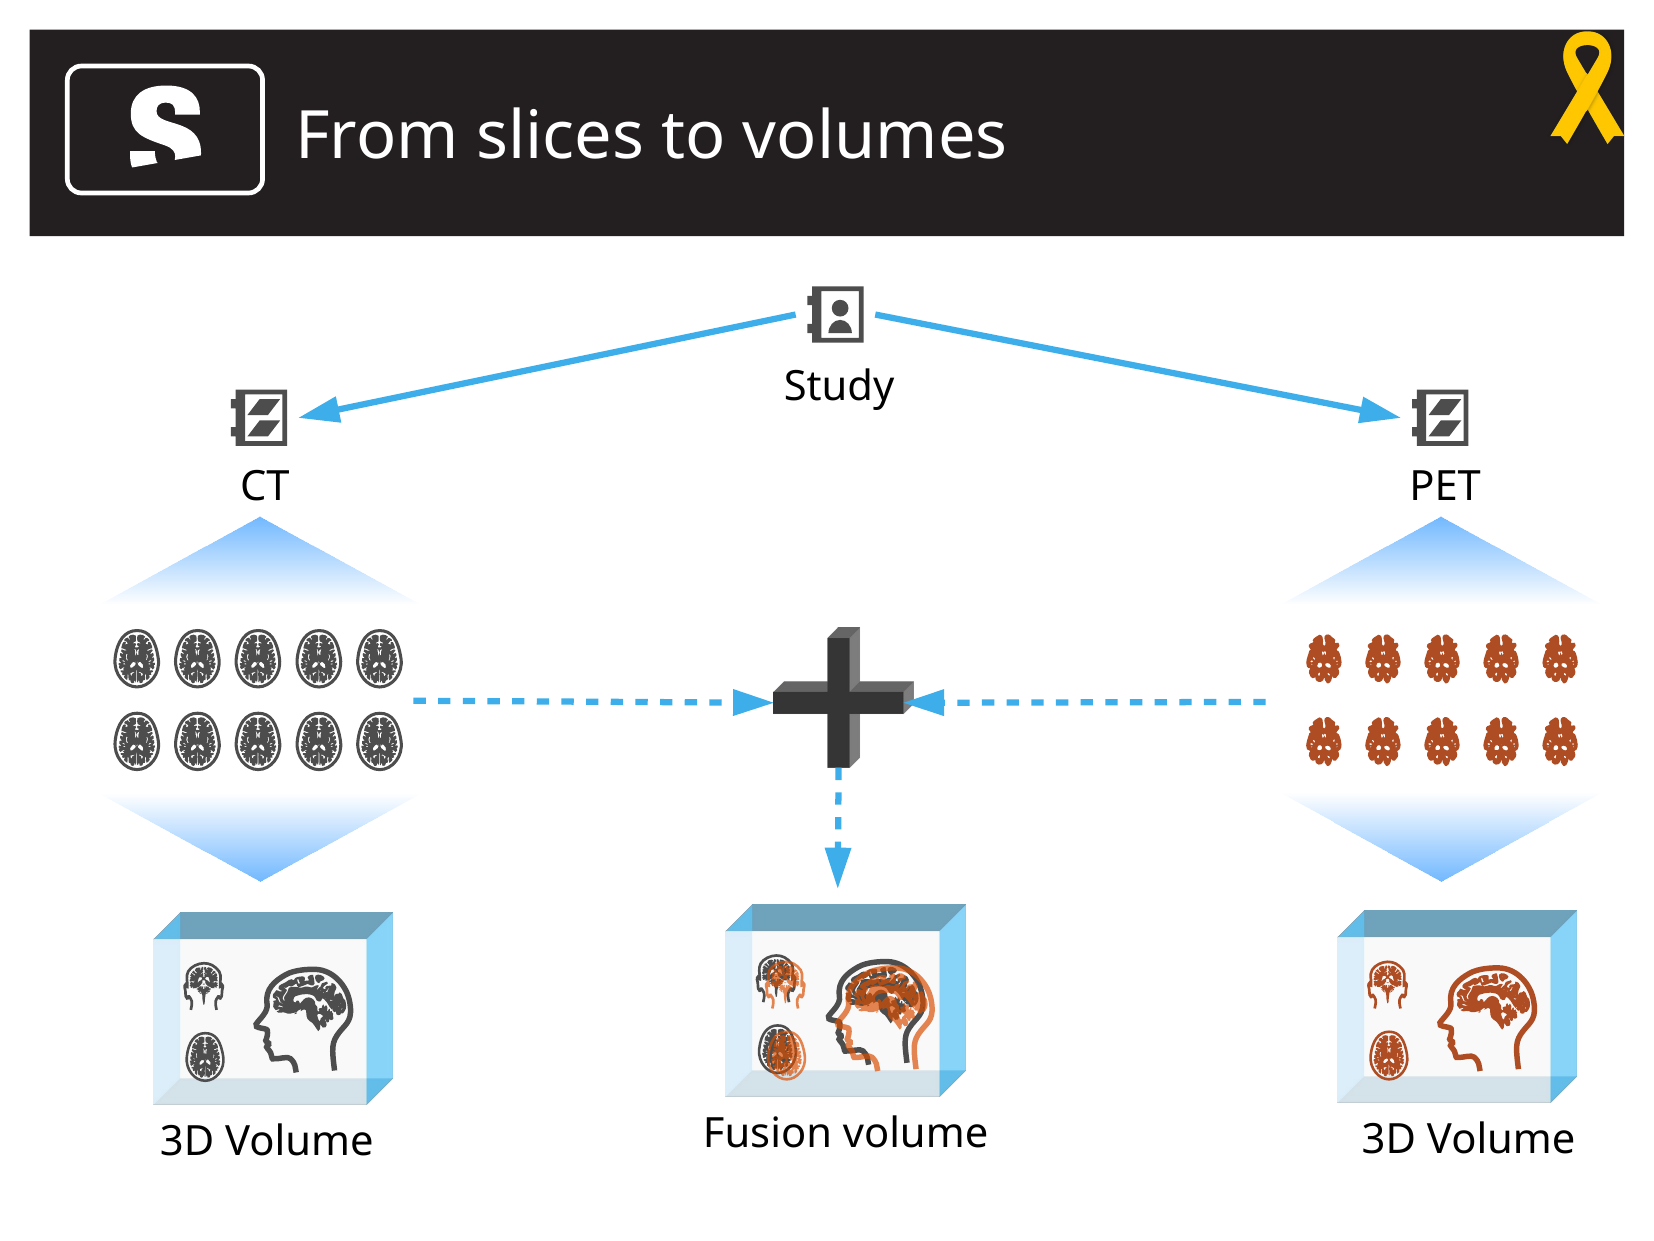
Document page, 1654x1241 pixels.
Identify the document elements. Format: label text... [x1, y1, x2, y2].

text_box 3D Volume [1346, 1101, 1564, 1180]
picture [101, 706, 415, 777]
picture [1424, 955, 1551, 1082]
text_box Fusion volume [688, 1095, 973, 1174]
text_box [1337, 938, 1550, 1102]
text_box [725, 932, 939, 1095]
picture [1547, 29, 1625, 148]
picture [175, 1027, 235, 1087]
text_box [100, 794, 420, 882]
text_box [1281, 794, 1601, 882]
text_box CT [225, 447, 301, 526]
picture [174, 956, 234, 1016]
picture [1288, 706, 1596, 777]
picture [746, 948, 948, 1086]
picture [1359, 1025, 1419, 1086]
text_box [100, 526, 420, 604]
picture [101, 623, 415, 694]
picture [240, 956, 367, 1083]
picture [219, 377, 299, 458]
text_box [153, 940, 366, 1104]
text_box Study [768, 348, 900, 427]
picture [1358, 955, 1417, 1015]
picture [1400, 377, 1481, 447]
picture [1288, 623, 1596, 694]
text_box PET [1394, 447, 1493, 526]
text_box [1281, 526, 1601, 604]
text_box 3D Volume [145, 1103, 362, 1182]
picture [795, 274, 876, 348]
title From slices to volumes [295, 29, 1524, 237]
text_box [773, 627, 913, 767]
